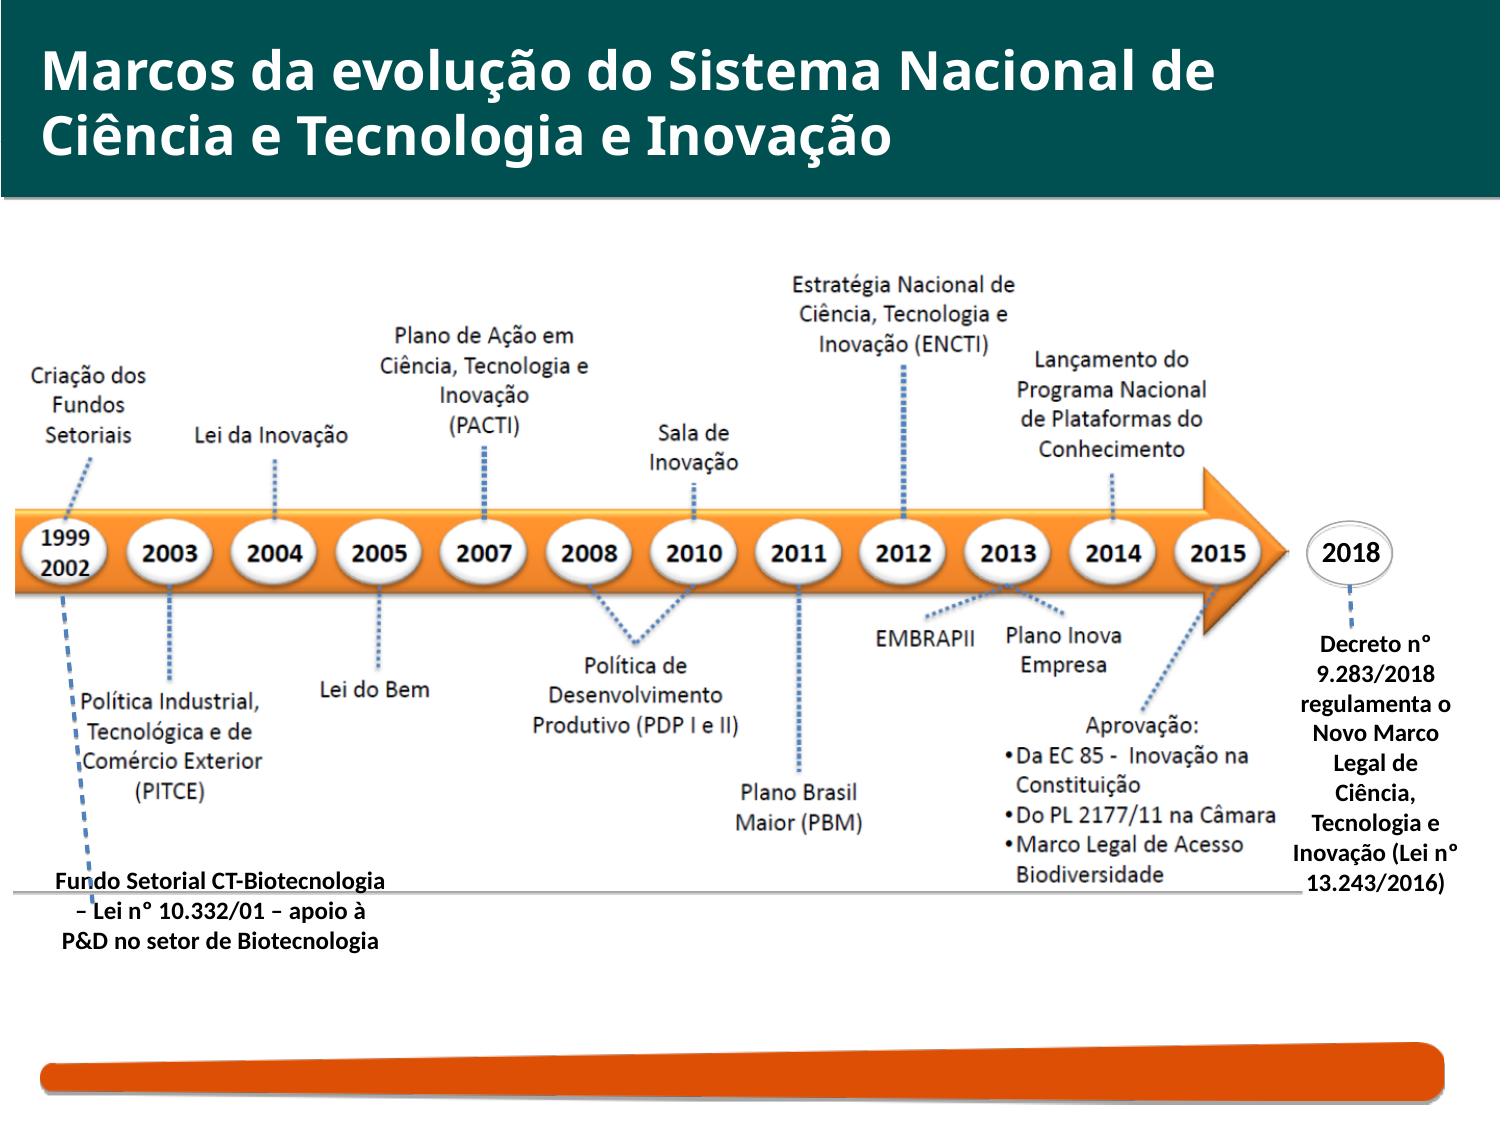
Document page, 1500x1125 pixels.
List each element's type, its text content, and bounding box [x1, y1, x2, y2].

text_box [1, 0, 1500, 197]
text_box Decreto nº 9.283/2018 regulamenta o Novo Marco Legal de Ciência, Tecnologia e Inovação (Lei nº 13.243/2016) [1277, 620, 1475, 904]
text_box Marcos da evolução do Sistema Nacional de Ciência e Tecnologia e Inovação [25, 28, 1294, 175]
text_box Fundo Setorial CT-Biotecnologia – Lei nº 10.332/01 – apoio à P&D no setor de Biotecnologia [40, 857, 402, 962]
text_box 2018 [1306, 525, 1398, 577]
picture [13, 261, 1306, 891]
